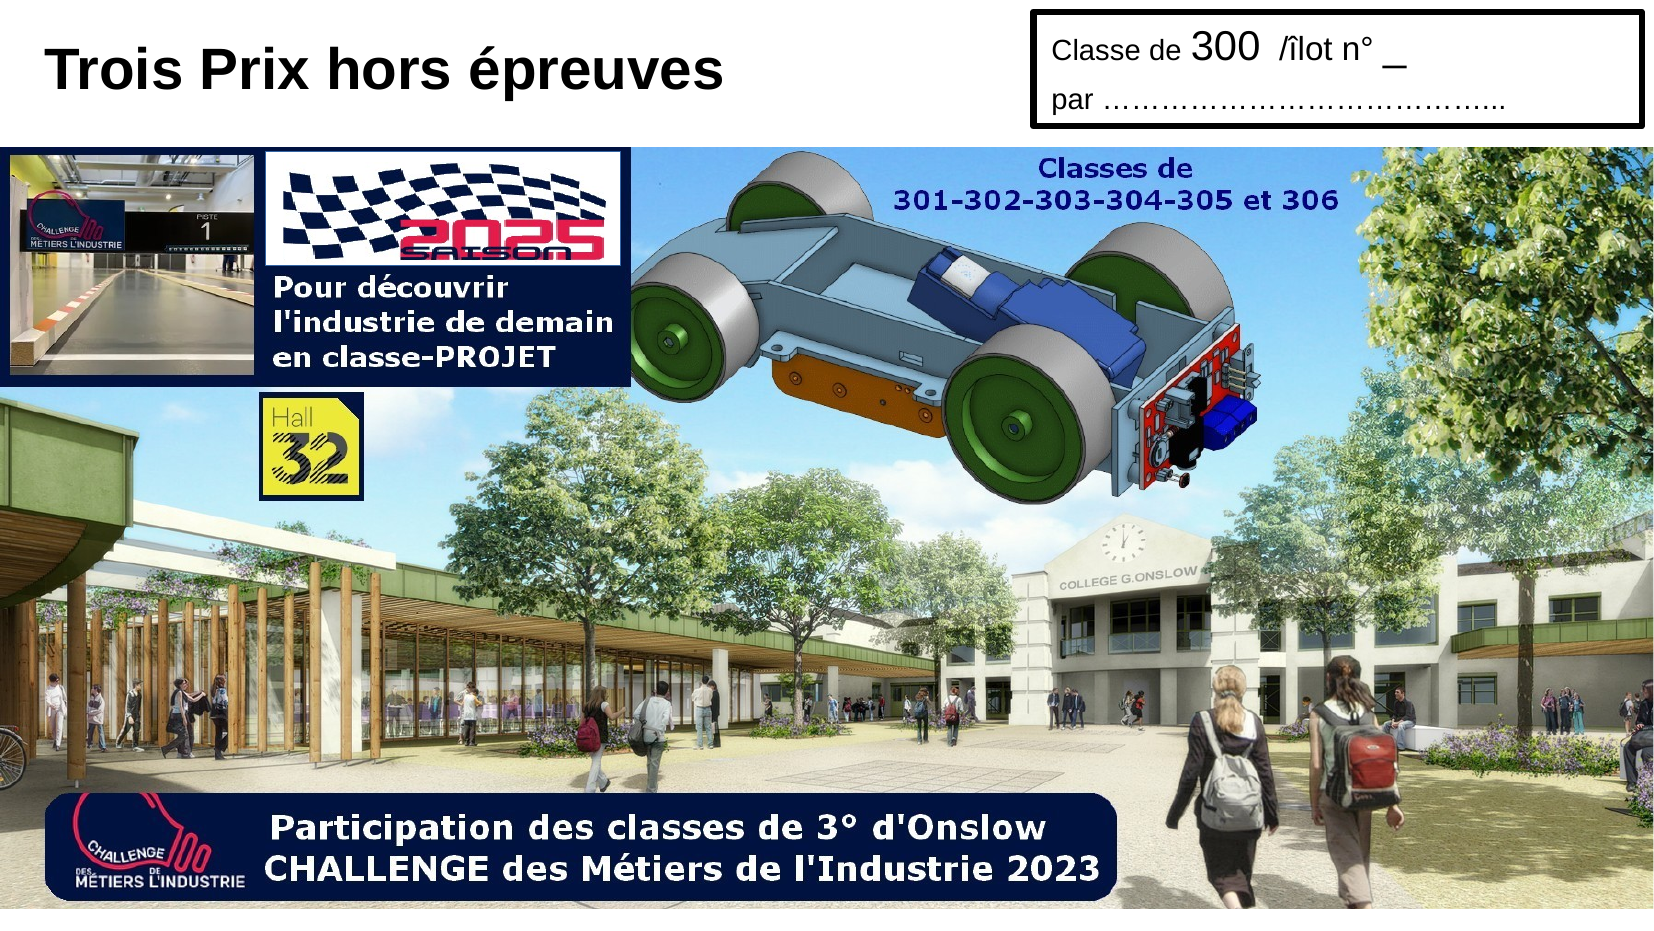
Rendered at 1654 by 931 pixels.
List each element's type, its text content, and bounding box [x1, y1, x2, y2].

picture [0, 147, 1654, 909]
text_box Trois Prix hors épreuves [29, 29, 1004, 119]
text_box Classe de 300 /îlot n° _ par …………………………………... [1033, 11, 1642, 127]
text_box [265, 151, 621, 266]
